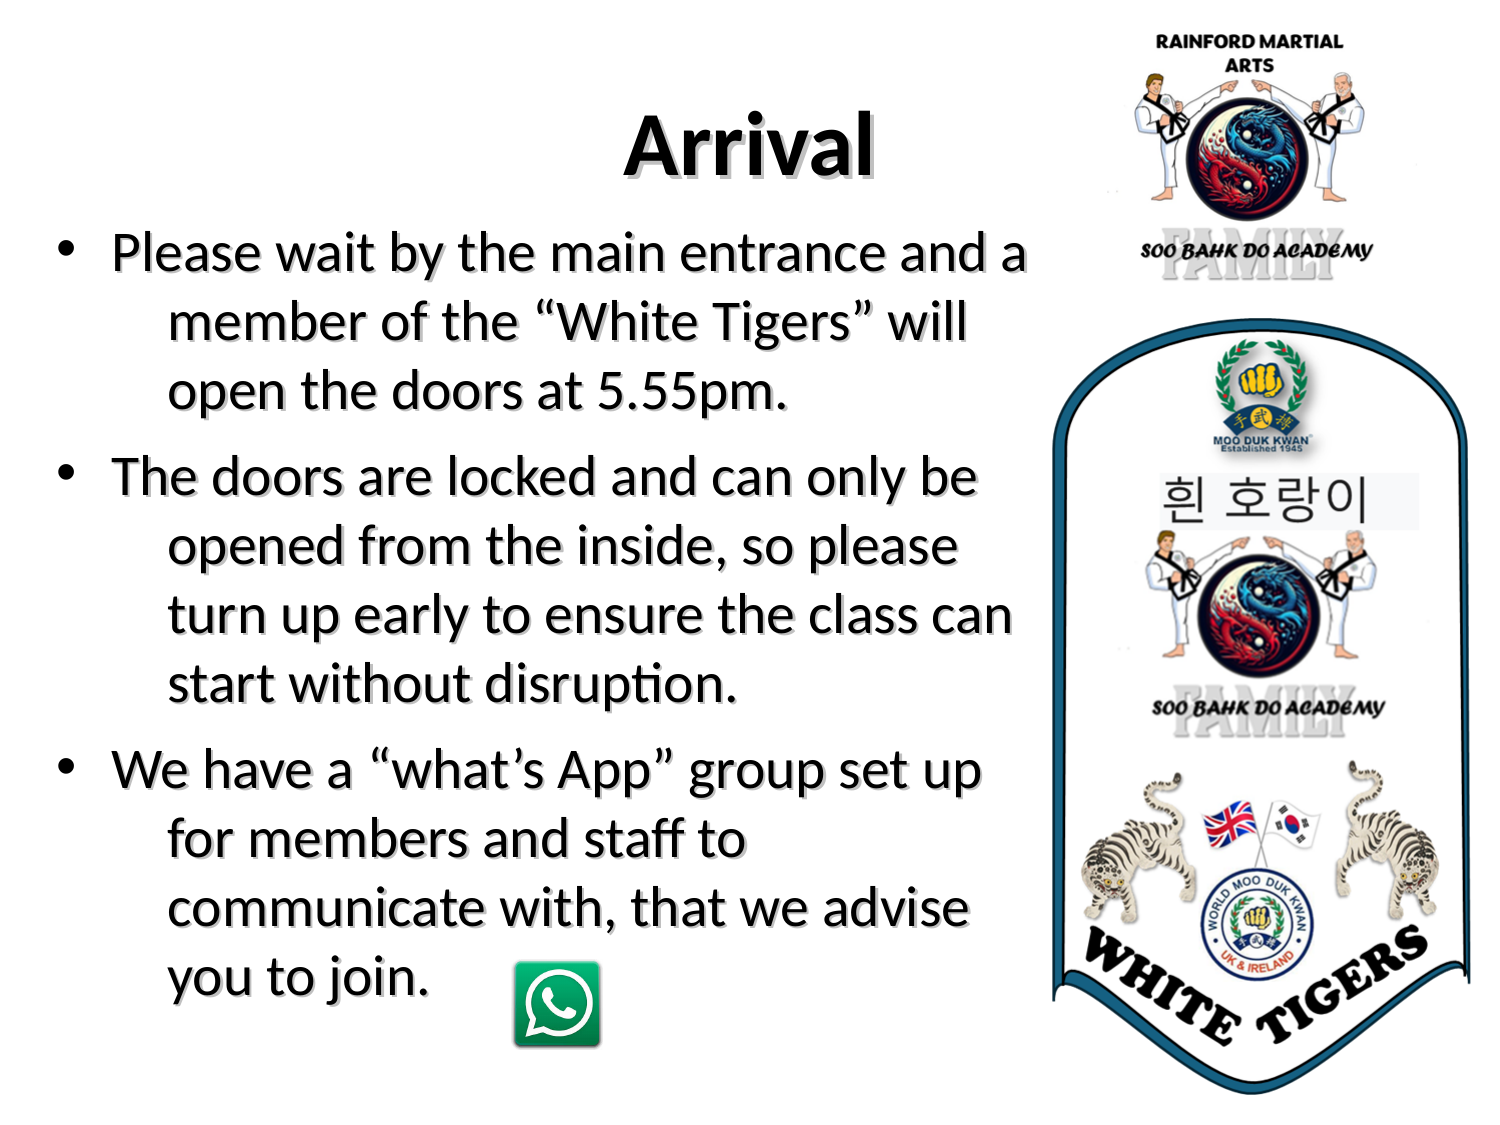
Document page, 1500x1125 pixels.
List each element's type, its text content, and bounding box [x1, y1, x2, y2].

list Please wait by the main entrance and a member of the “White Tigers” will open the doors at 5.55pm. The doors are locked and can only be opened from the inside, so please turn up early to ensure the class can start without disruption. We have a “what’s App” group set up for members and staff to communicate with, that we advise you to join. [41, 205, 1054, 1021]
picture [511, 959, 603, 1051]
picture [1066, 20, 1438, 285]
title Arrival [75, 45, 1426, 233]
picture [1026, 318, 1478, 1100]
